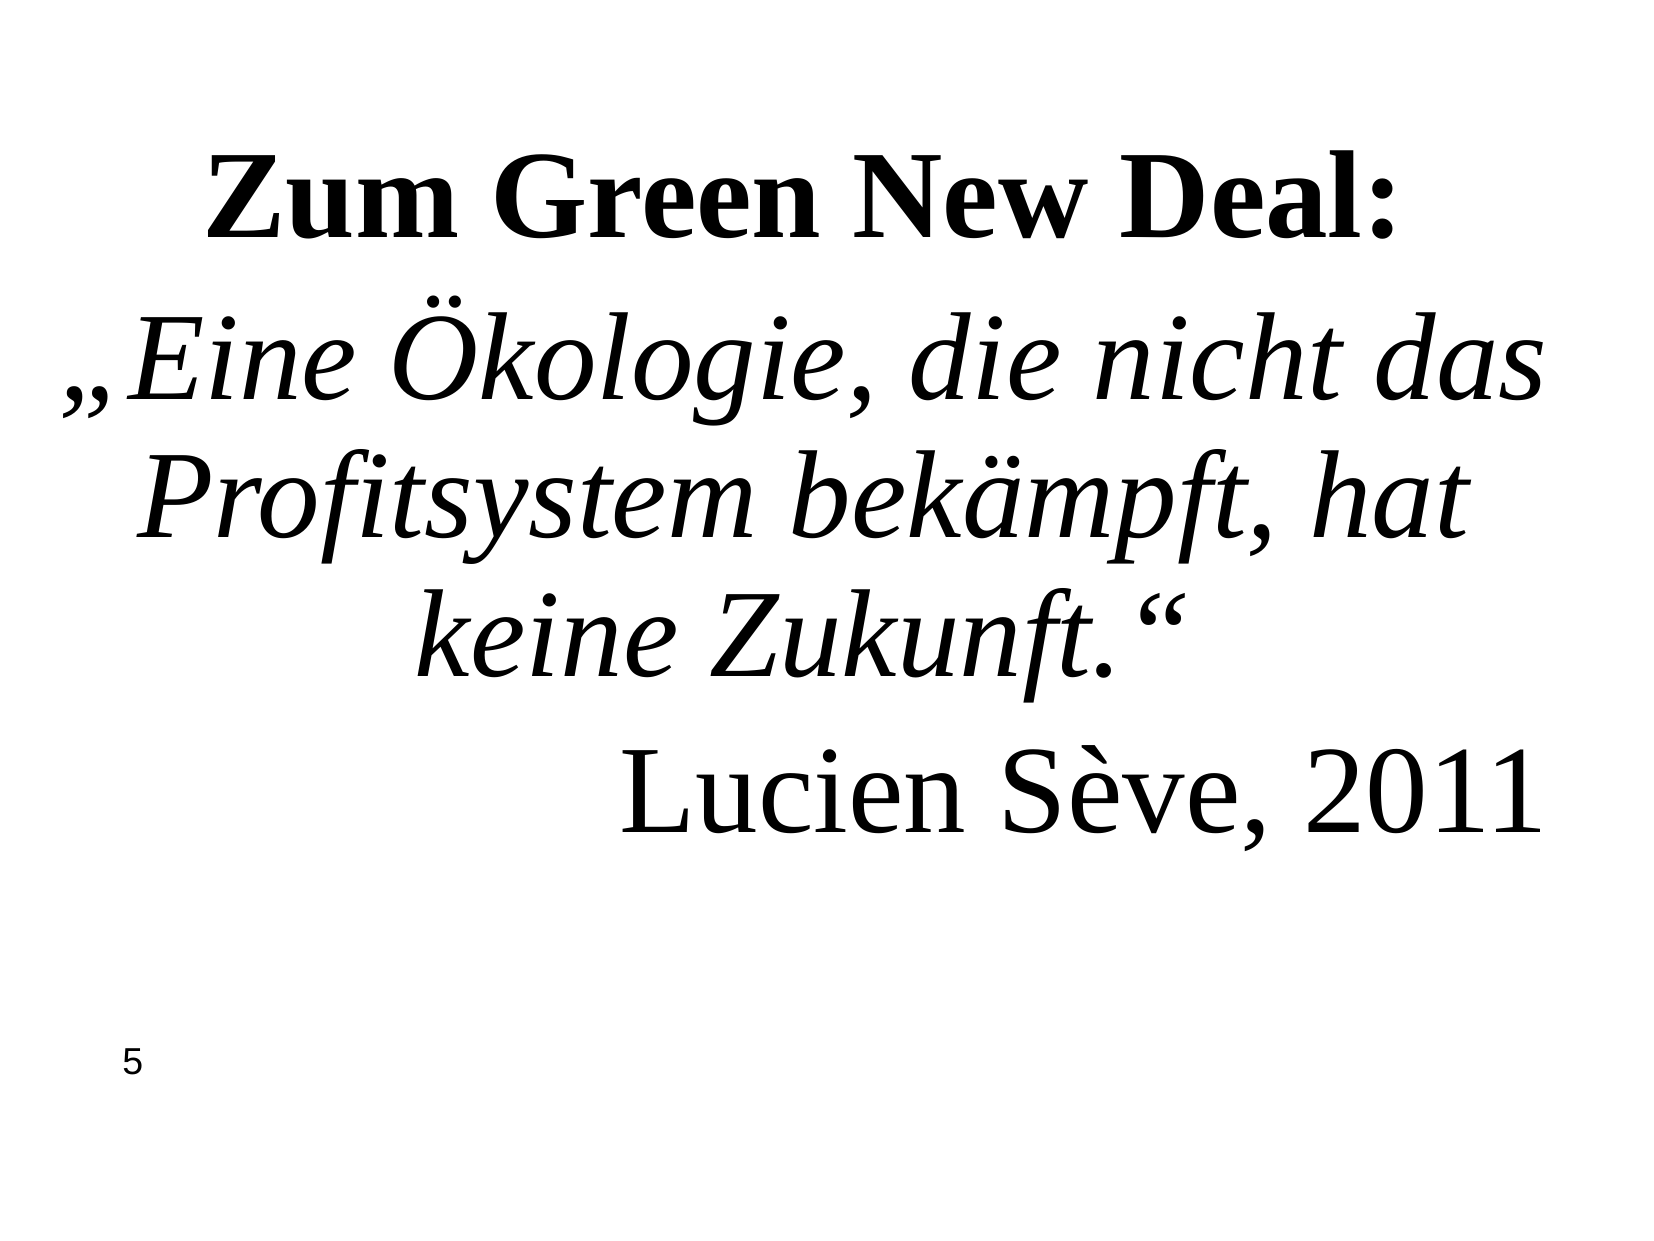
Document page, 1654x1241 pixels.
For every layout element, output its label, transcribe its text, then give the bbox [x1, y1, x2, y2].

text_box Zum Green New Deal: „Eine Ökologie, die nicht das Profitsystem bekämpft, hat keine Zukunft.“ Lucien Sève, 2011 [44, 118, 1610, 867]
text_box <Nummer> [107, 1033, 325, 1104]
